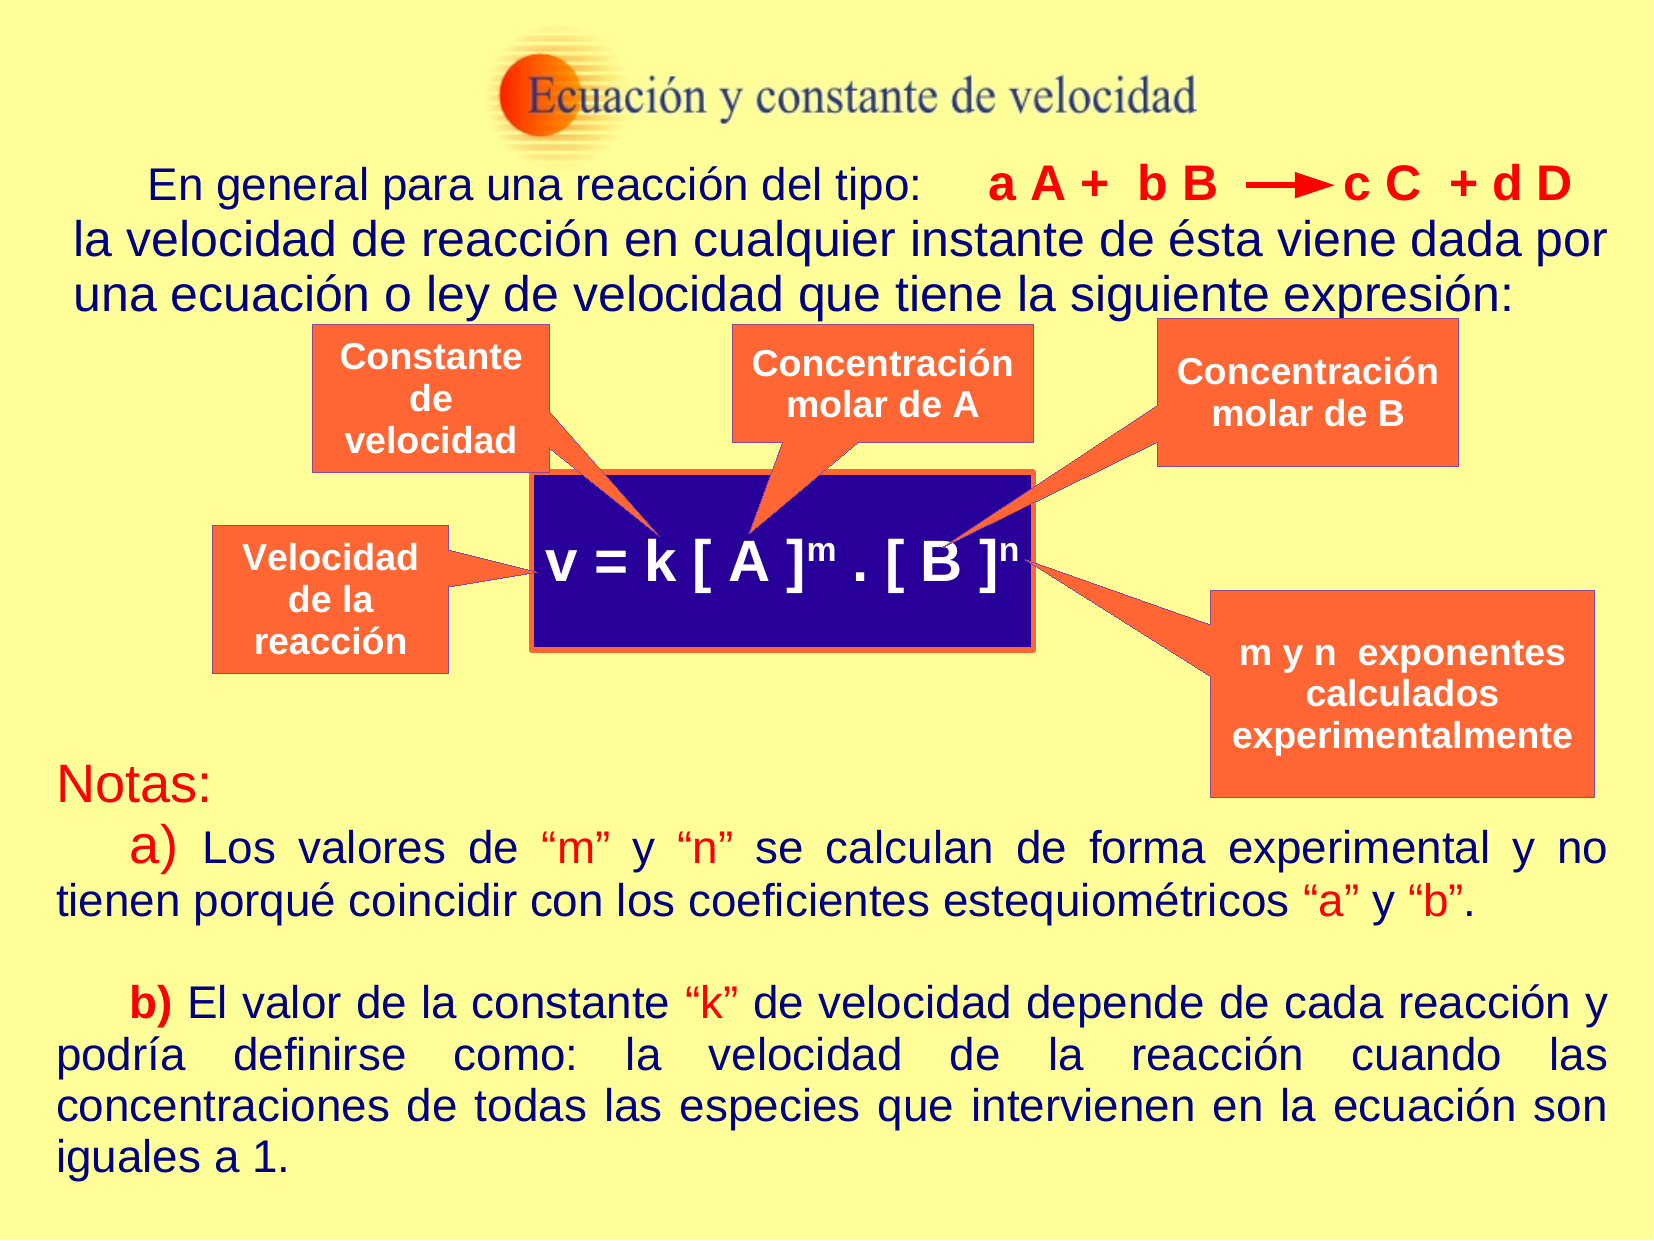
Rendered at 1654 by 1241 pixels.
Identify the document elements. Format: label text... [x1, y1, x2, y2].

text_box a A + b B c C + d D [927, 147, 1636, 219]
text_box Velocidad de la reacción [212, 525, 538, 674]
text_box En general para una reacción del tipo: la velocidad de reacción en cualquier instante de ésta viene dada por una ecuación o ley de velocidad que tiene la siguiente expresión: [59, 147, 1625, 746]
text_box Concentración molar de B [942, 318, 1459, 548]
text_box Constante de velocidad [312, 324, 660, 537]
text_box v = k [ A ]m . [ B ]n [531, 472, 1034, 650]
picture [441, 20, 1197, 147]
text_box m y n exponentes calculados experimentalmente [1025, 559, 1595, 798]
text_box Notas: a) Los valores de “m” y “n” se calculan de forma experimental y no tienen porqué coincidir con los coeficientes estequiométricos “a” y “b”. b) El valor de la constante “k” de velocidad depende de cada reacción y podría definirse como: la velocidad de la reacción cuando las concentraciones de todas las especies que intervienen en la ecuación son iguales a 1. [41, 746, 1625, 1191]
text_box Concentración molar de A [732, 324, 1034, 534]
